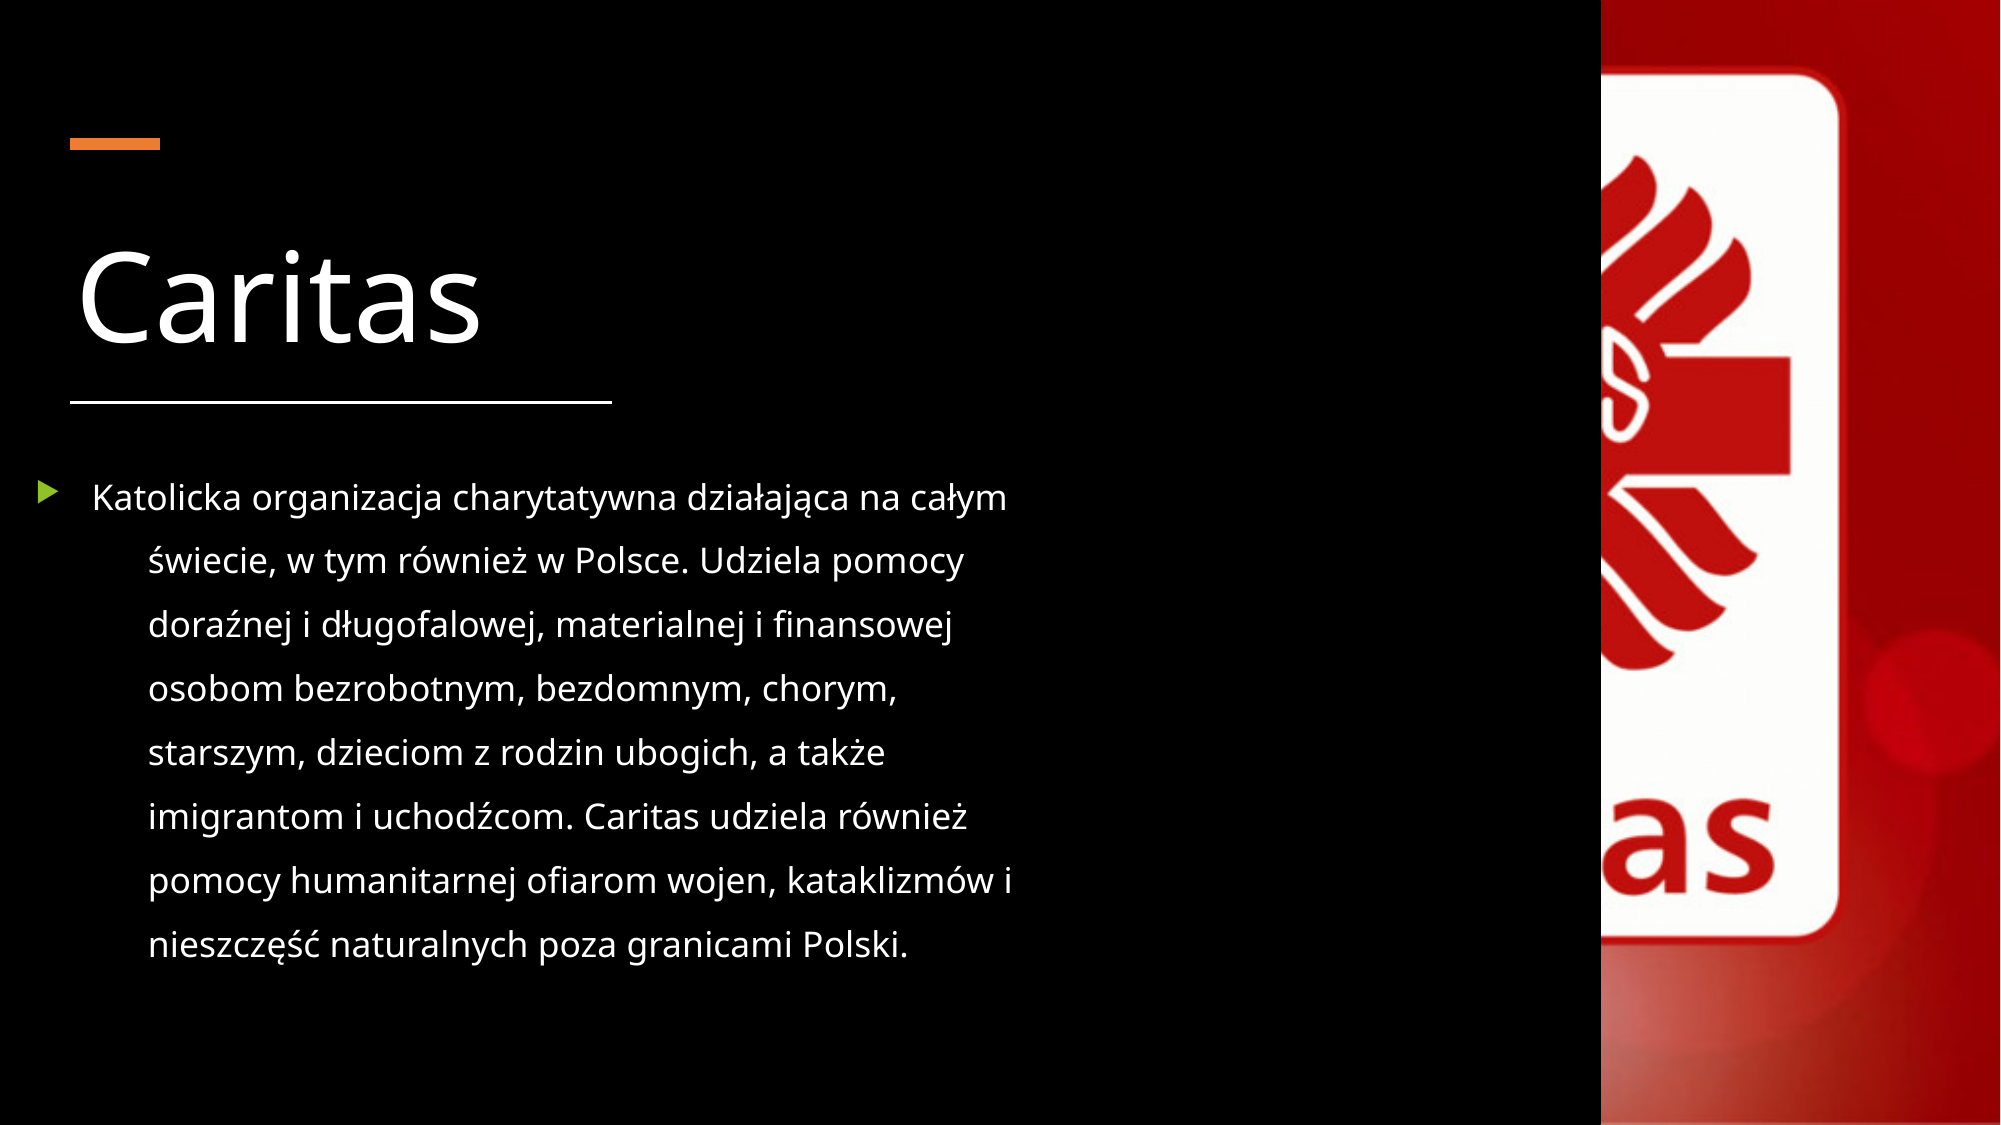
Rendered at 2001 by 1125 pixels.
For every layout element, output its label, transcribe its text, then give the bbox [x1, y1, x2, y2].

text_box [0, 0, 1601, 1125]
list Katolicka organizacja charytatywna działająca na całym świecie, w tym również w Polsce. Udziela pomocy doraźnej i długofalowej, materialnej i finansowej osobom bezrobotnym, bezdomnym, chorym, starszym, dzieciom z rodzin ubogich, a także imigrantom i uchodźcom. Caritas udziela również pomocy humanitarnej ofiarom wojen, kataklizmów i nieszczęść naturalnych poza granicami Polski. [20, 445, 1076, 972]
picture [1601, 0, 2000, 1125]
title Caritas [60, 190, 625, 376]
